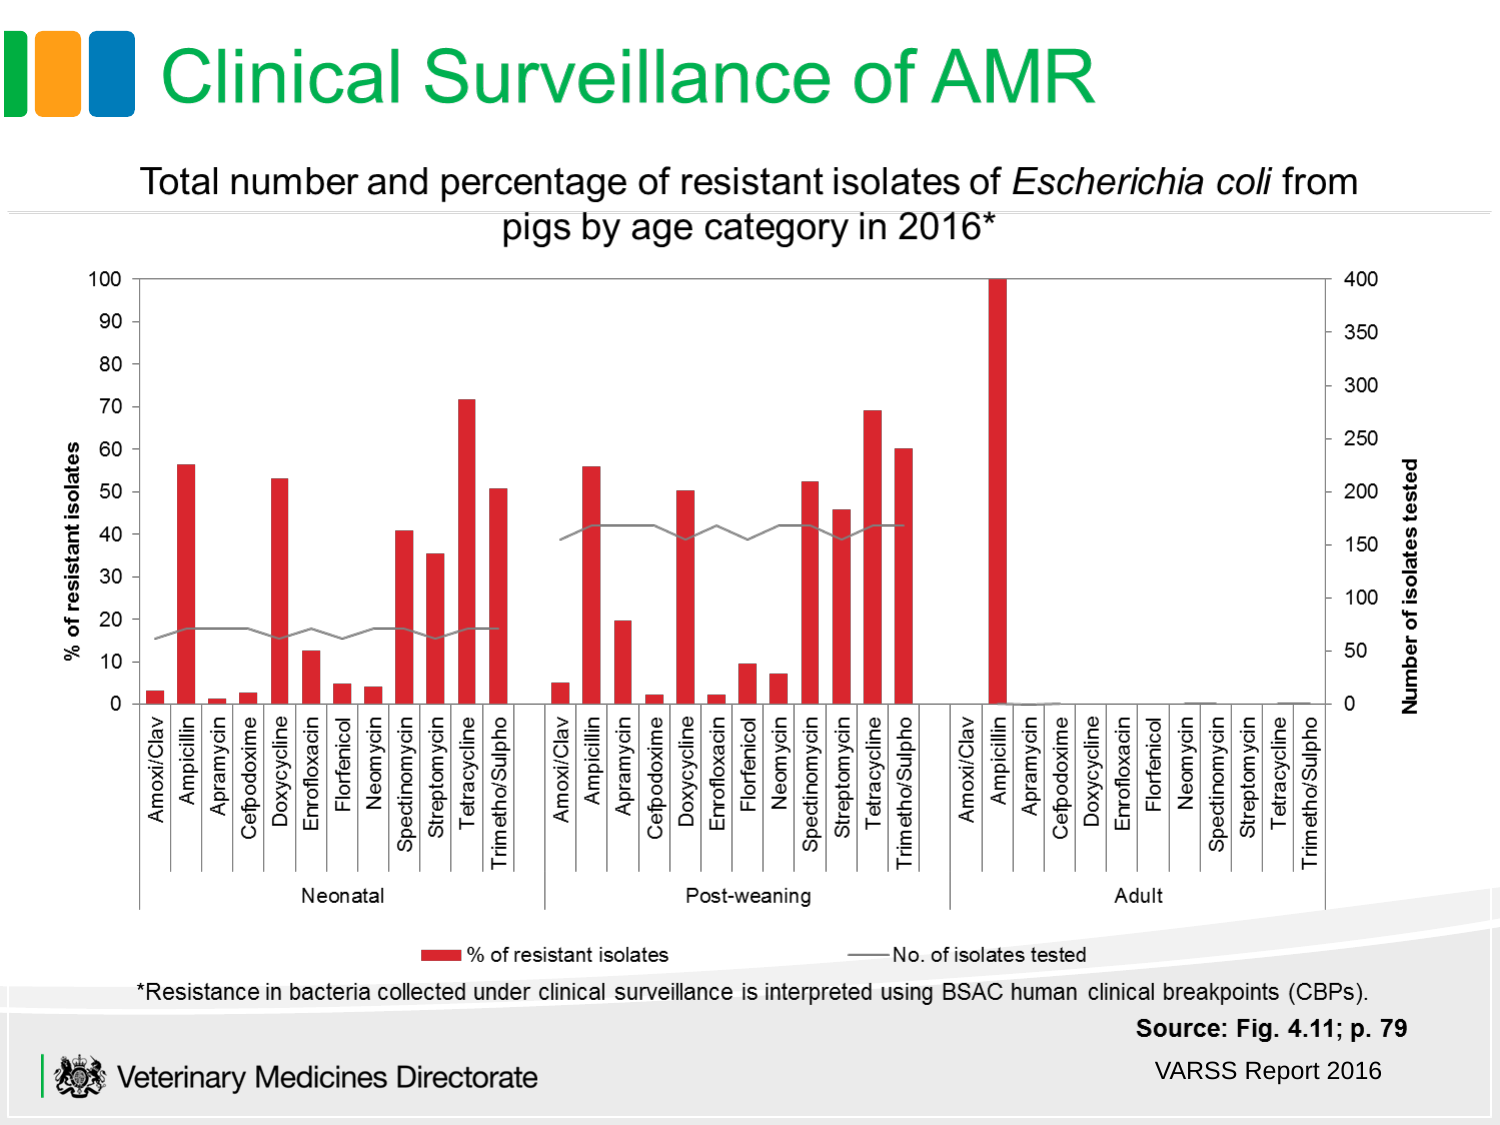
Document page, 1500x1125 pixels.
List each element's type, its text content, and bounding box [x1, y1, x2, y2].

picture [7, 7, 1492, 1118]
text_box VARSS Report 2016 [1139, 1046, 1400, 1093]
